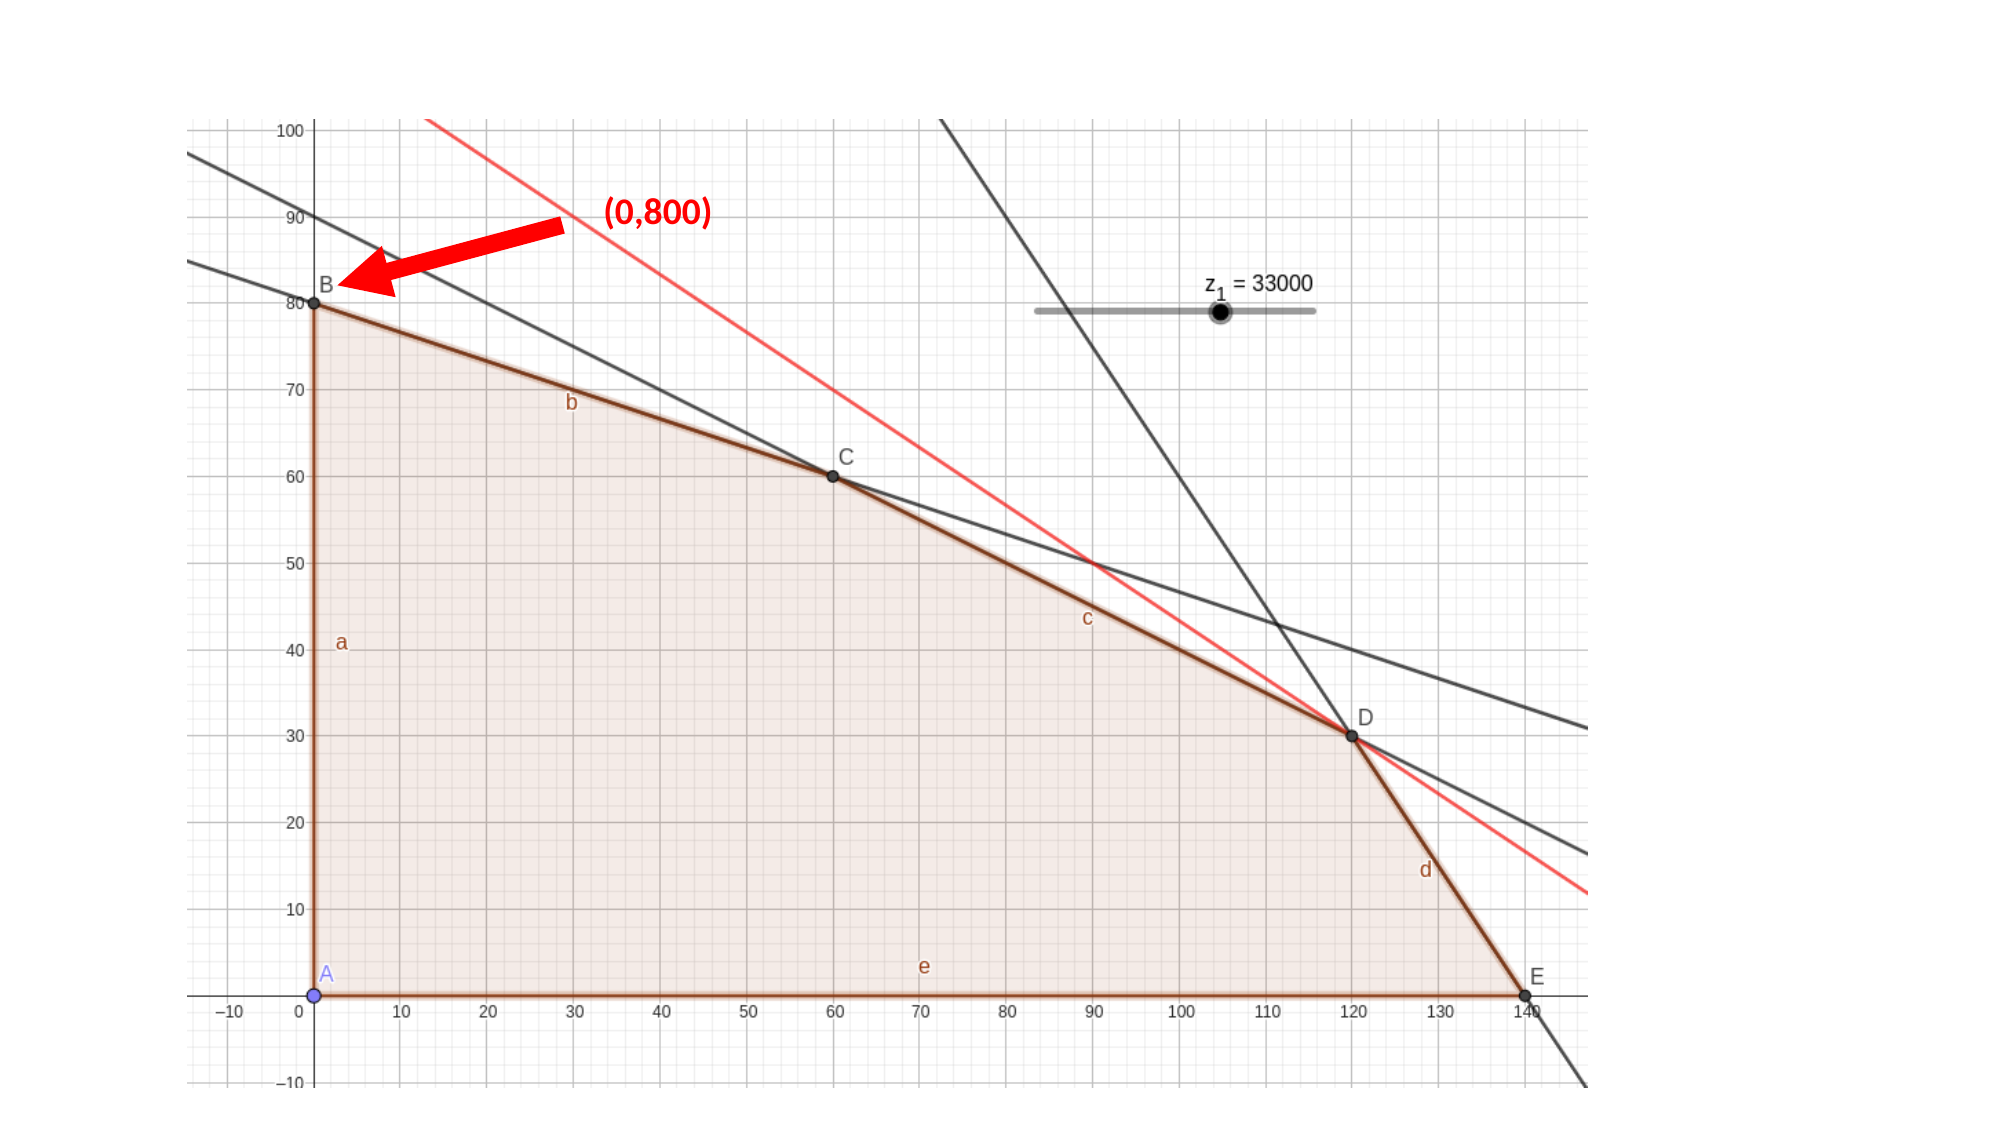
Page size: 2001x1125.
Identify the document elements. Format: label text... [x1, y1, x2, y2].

text_box (0,800) [588, 179, 1588, 240]
picture [187, 119, 1588, 1088]
